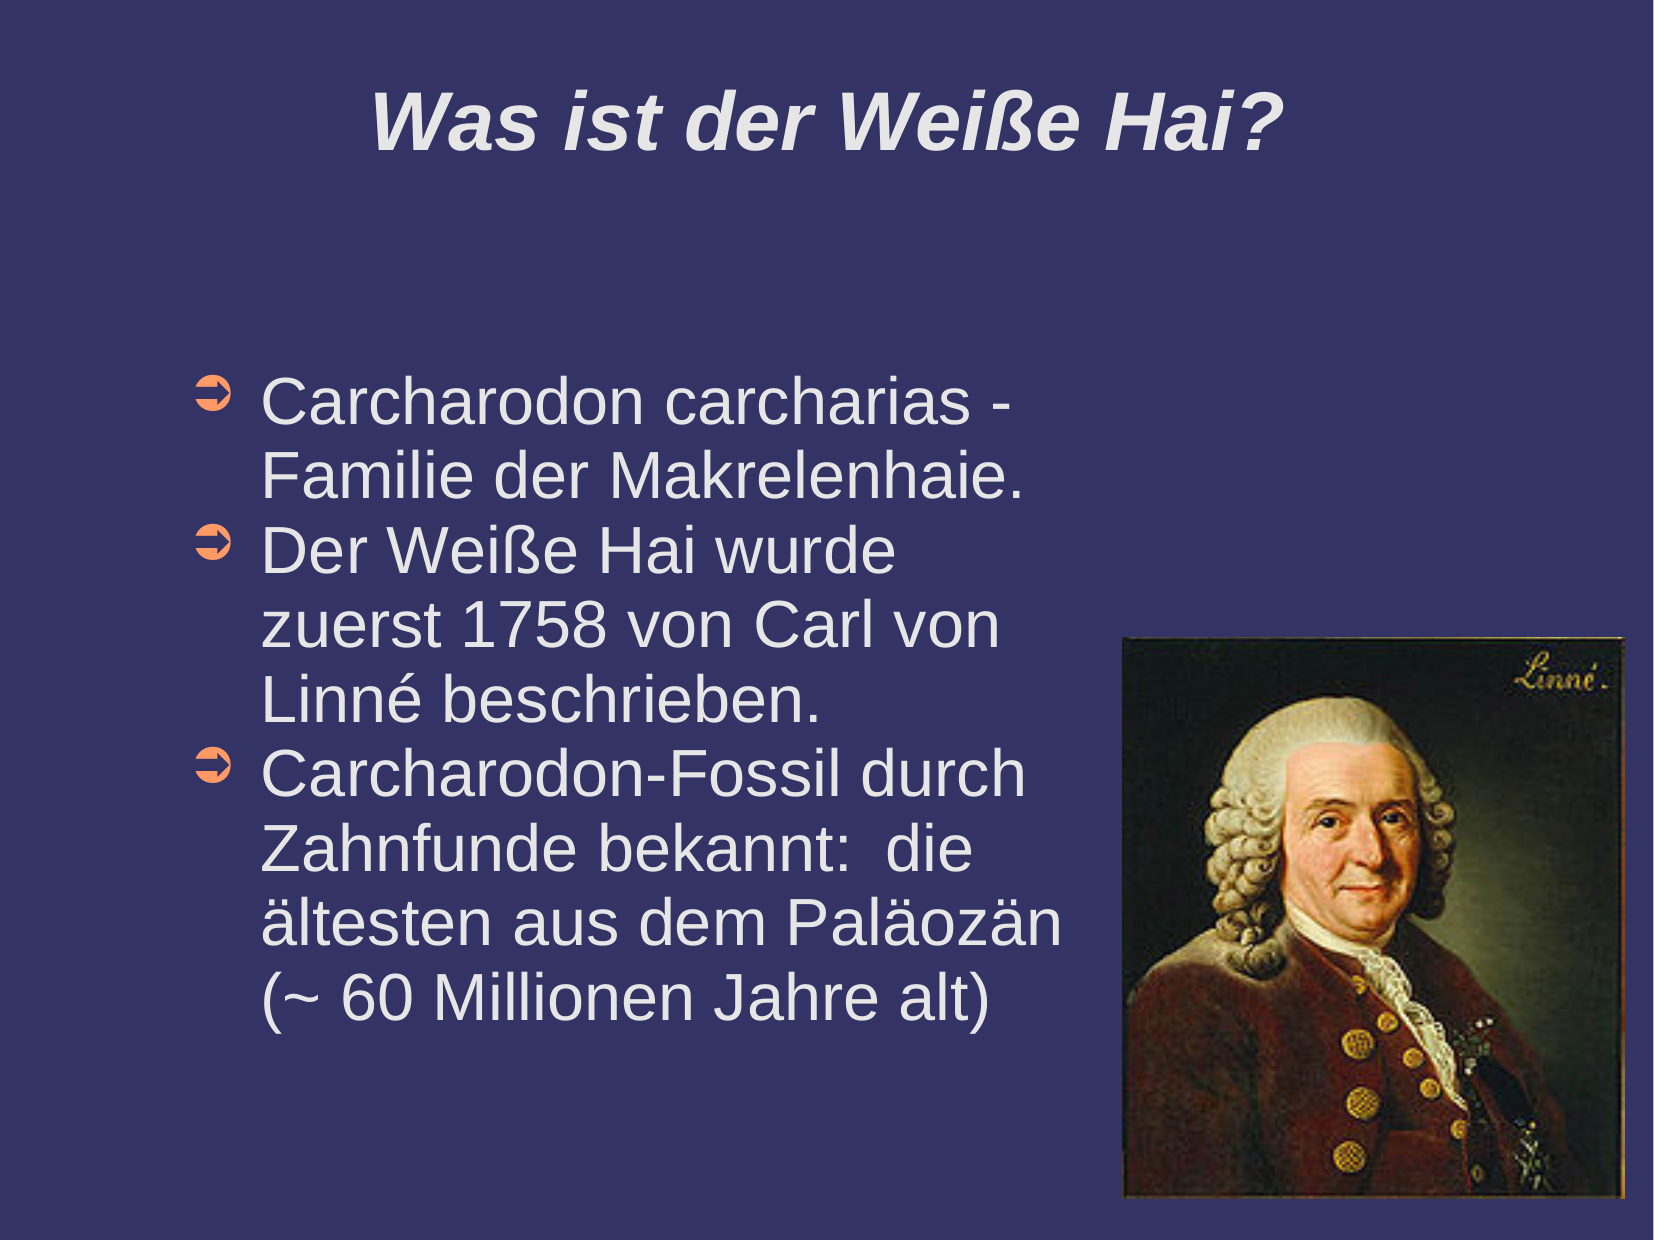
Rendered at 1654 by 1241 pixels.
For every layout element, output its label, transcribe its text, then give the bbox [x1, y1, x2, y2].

list Carcharodon carcharias - Familie der Makrelenhaie. Der Weiße Hai wurde zuerst 1758 von Carl von Linné beschrieben. Carcharodon-Fossil durch Zahnfunde bekannt: die ältesten aus dem Paläozän (~ 60 Millionen Jahre alt) [178, 364, 1075, 1147]
title Was ist der Weiße Hai? [121, 19, 1534, 227]
picture [1122, 637, 1625, 1199]
